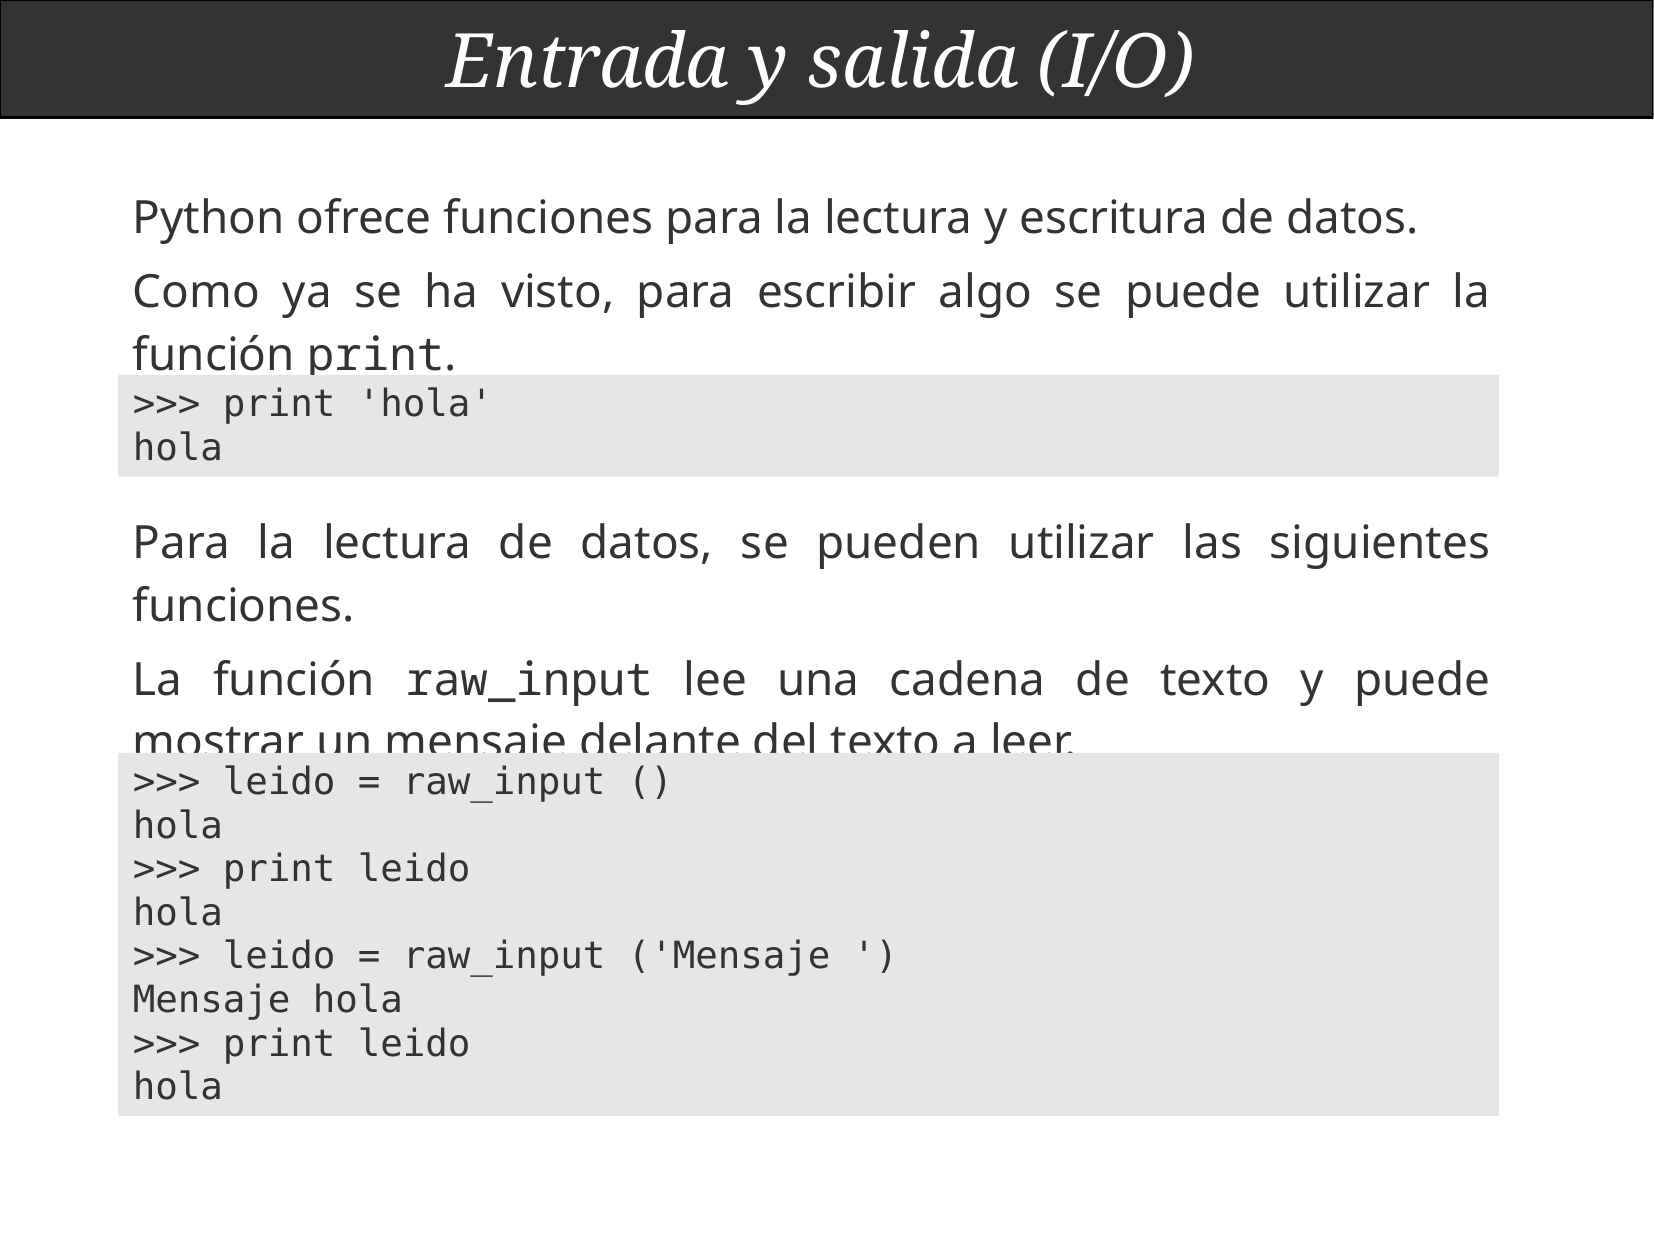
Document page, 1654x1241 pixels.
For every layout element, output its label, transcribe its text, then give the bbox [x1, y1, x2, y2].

text_box Entrada y salida (I/O) [0, 0, 1654, 101]
text_box >>> print 'hola' hola [118, 374, 1499, 477]
text_box >>> leido = raw_input () hola >>> print leido hola >>> leido = raw_input ('Mensaje ') Mensaje hola >>> print leido hola [118, 752, 1499, 1116]
text_box Para la lectura de datos, se pueden utilizar las siguientes funciones. La función raw_input lee una cadena de texto y puede mostrar un mensaje delante del texto a leer. [118, 502, 1506, 742]
text_box Python ofrece funciones para la lectura y escritura de datos. Como ya se ha visto, para escribir algo se puede utilizar la función print. [118, 177, 1506, 364]
